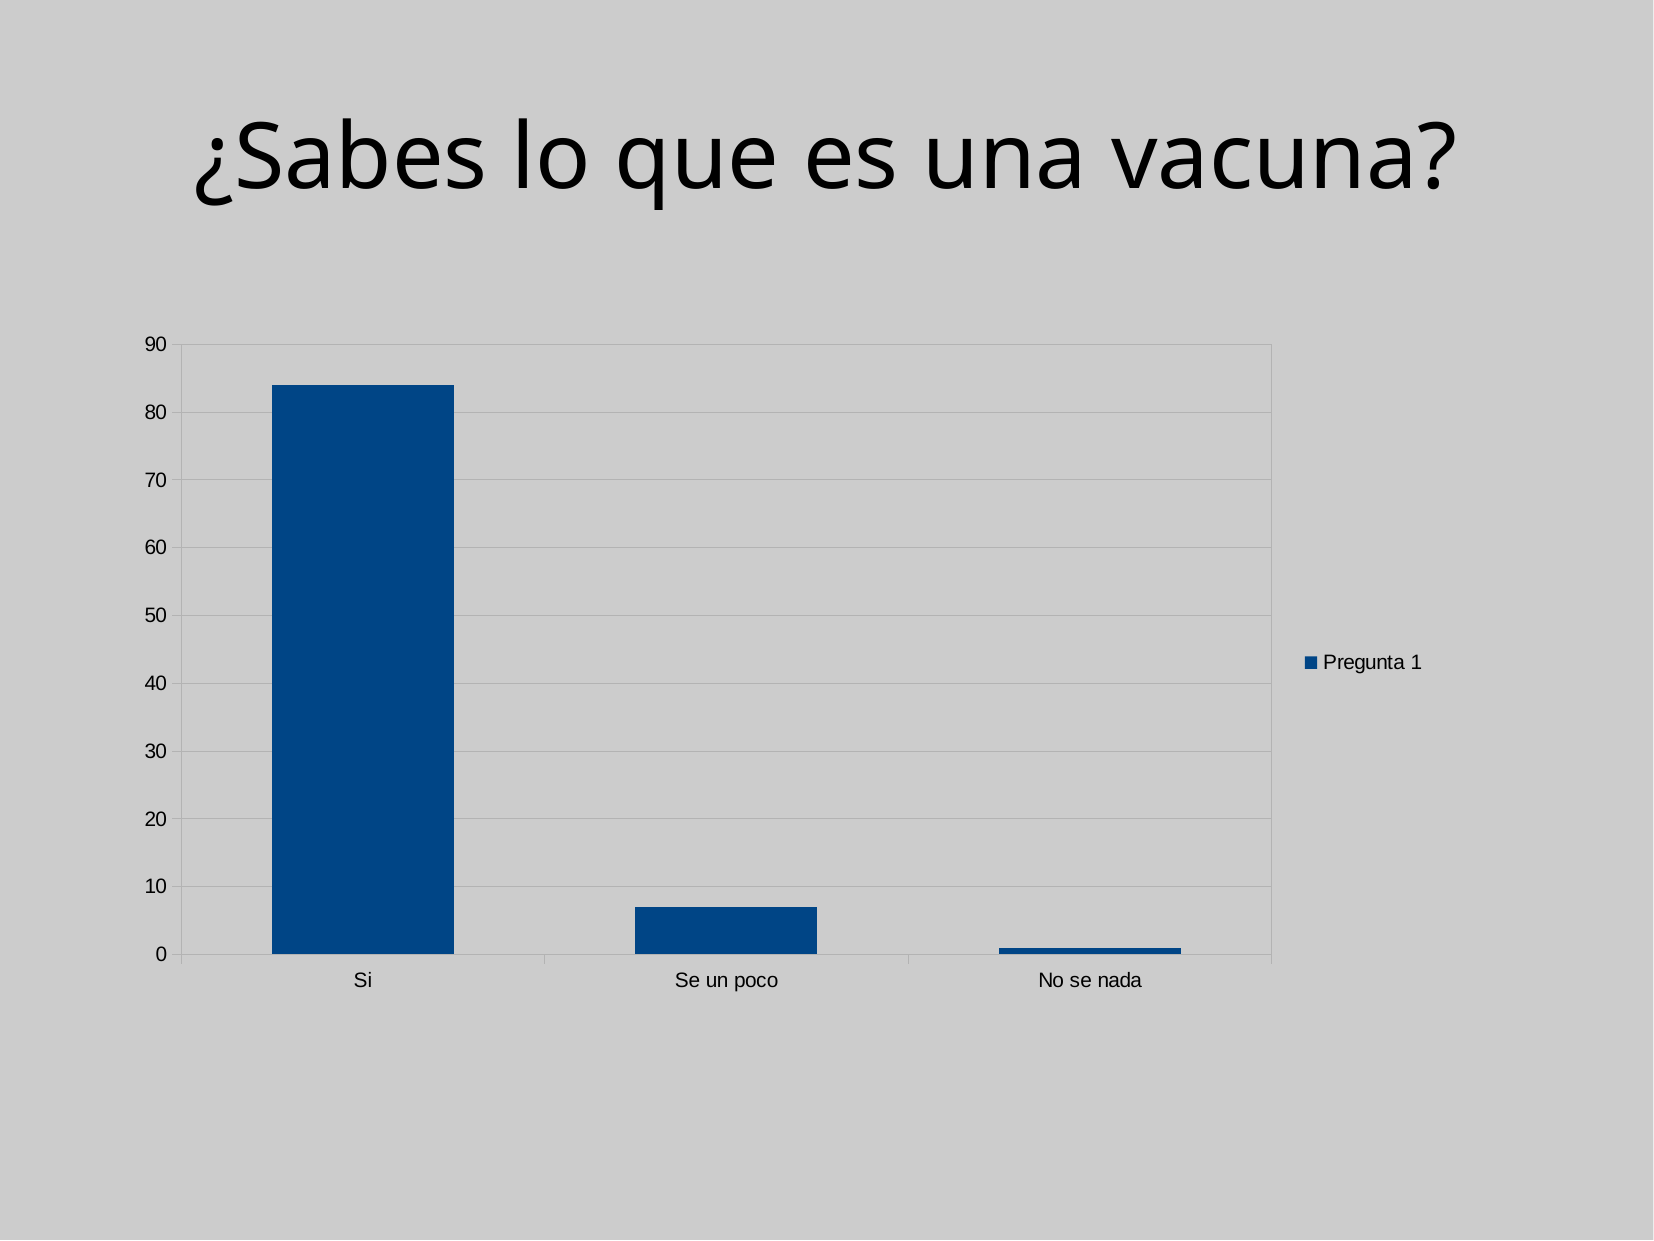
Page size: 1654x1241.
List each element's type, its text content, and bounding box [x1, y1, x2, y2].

chart [118, 318, 1441, 1007]
title ¿Sabes lo que es una vacuna? [82, 49, 1571, 257]
